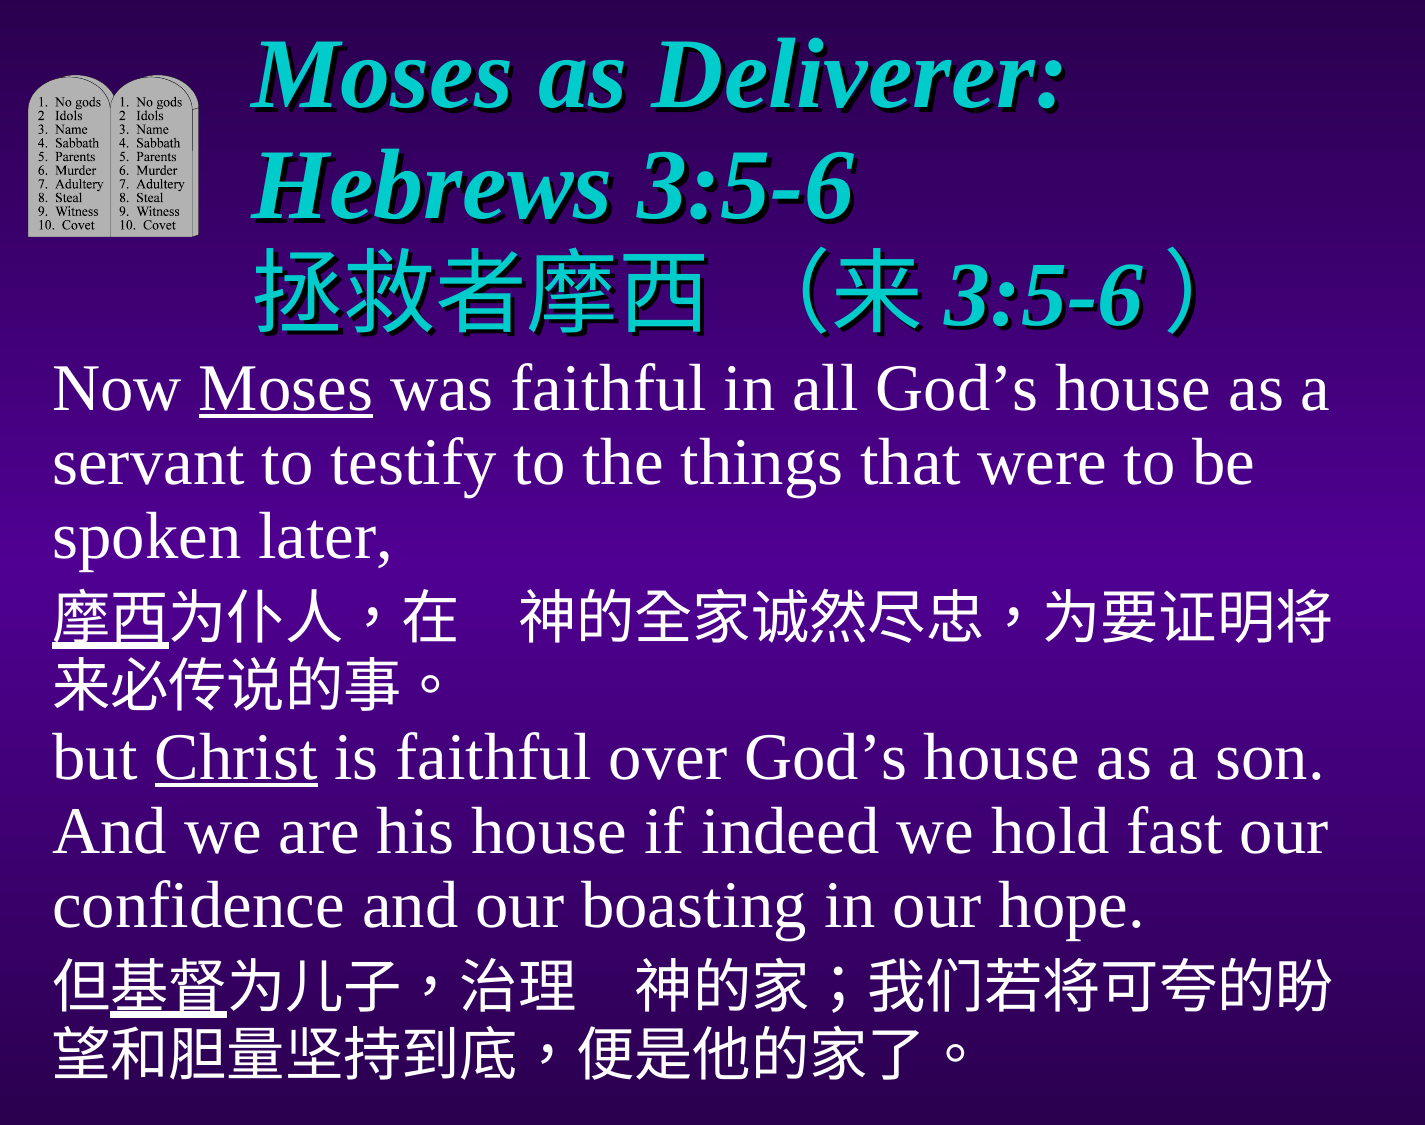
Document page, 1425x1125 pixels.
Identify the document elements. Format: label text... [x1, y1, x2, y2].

text_box Now Moses was faithful in all God’s house as a servant to testify to the things that were to be spoken later, 摩西为仆人，在 神的全家诚然尽忠，为要证明将来必传说的事。 but Christ is faithful over God’s house as a son. And we are his house if indeed we hold fast our confidence and our boasting in our hope. 但基督为儿子，治理 神的家；我们若将可夸的盼望和胆量坚持到底，便是他的家了。 [37, 343, 1388, 1114]
title Moses as Deliverer: Hebrews 3:5-6 拯救者摩西 （来3:5-6） [237, 11, 1425, 355]
